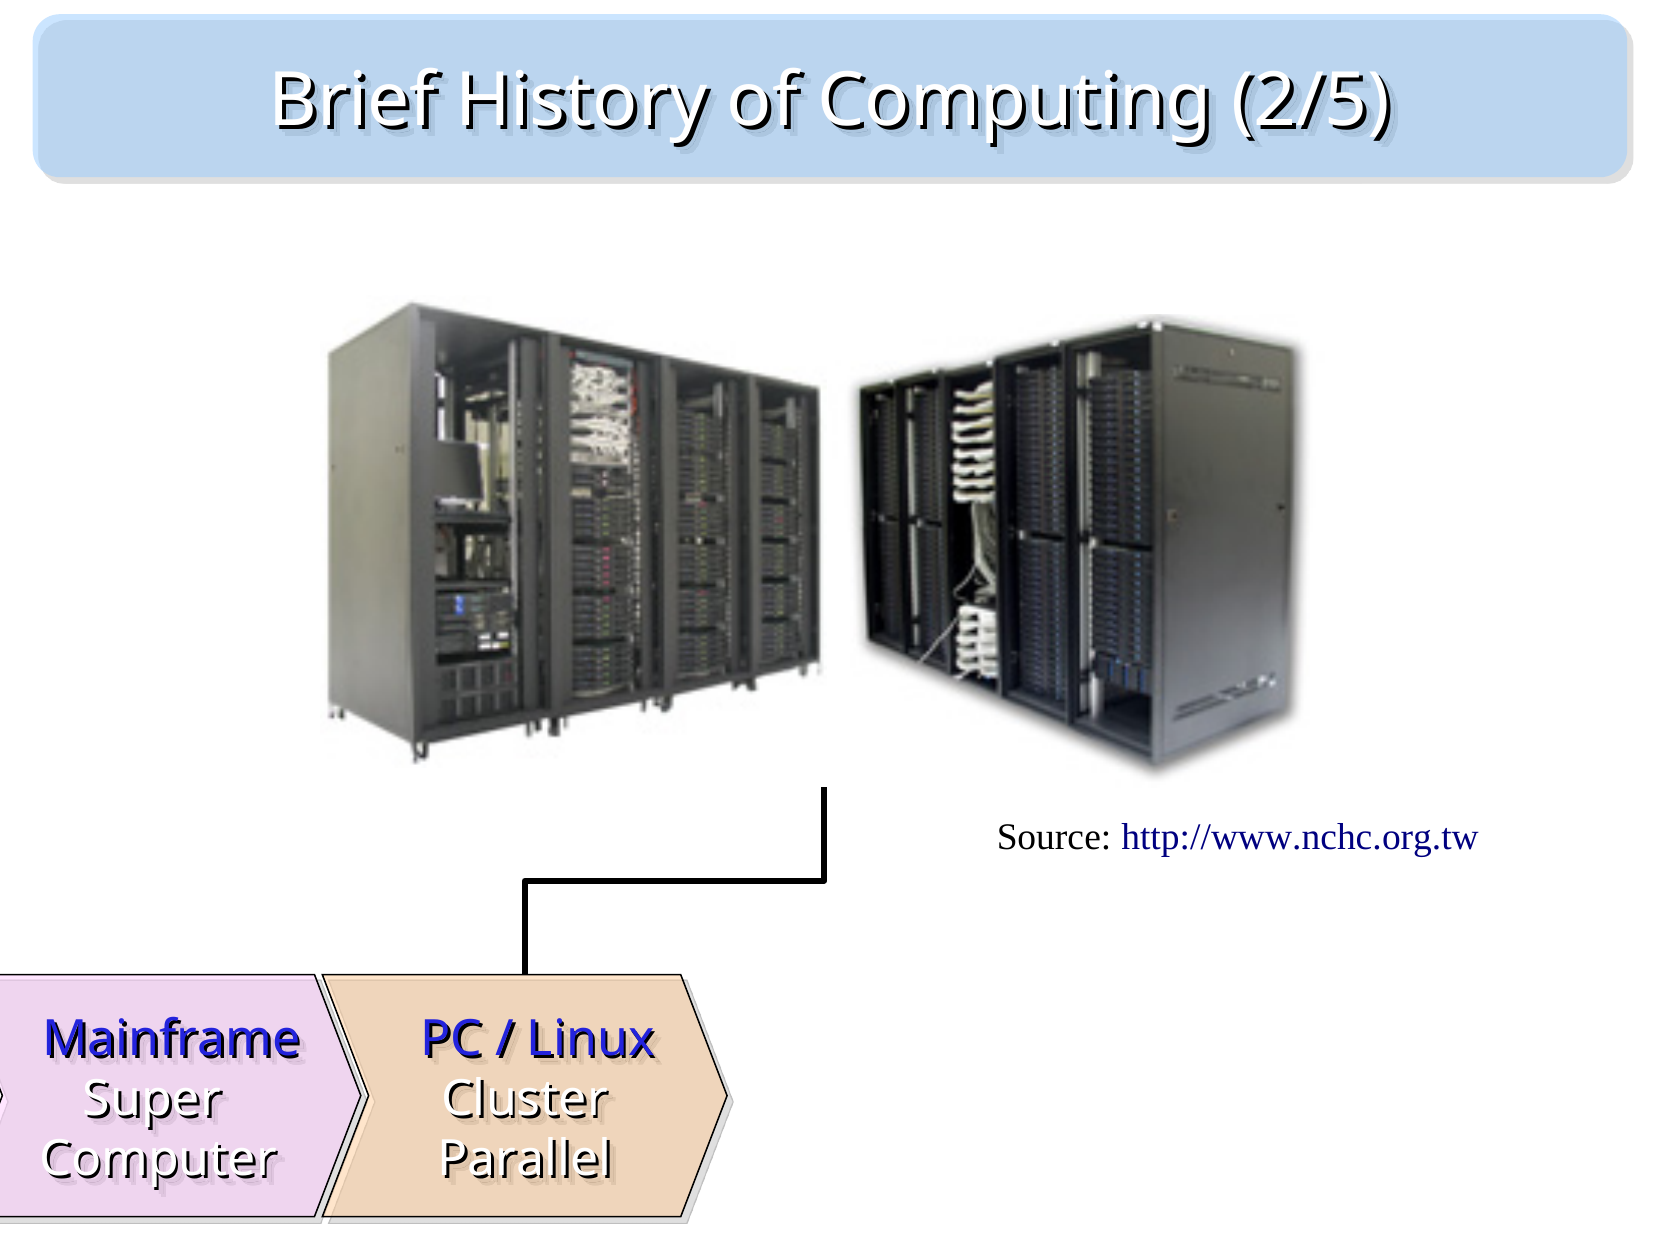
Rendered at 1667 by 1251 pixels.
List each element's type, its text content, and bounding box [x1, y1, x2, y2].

text_box PC / Linux Cluster Parallel [322, 974, 728, 1217]
picture [828, 314, 1328, 788]
text_box Source: http://www.nchc.org.tw [982, 805, 1495, 865]
text_box Mainframe Super Computer [0, 974, 361, 1217]
text_box Brief History of Computing (2/5) [32, 14, 1628, 178]
picture [320, 295, 827, 768]
